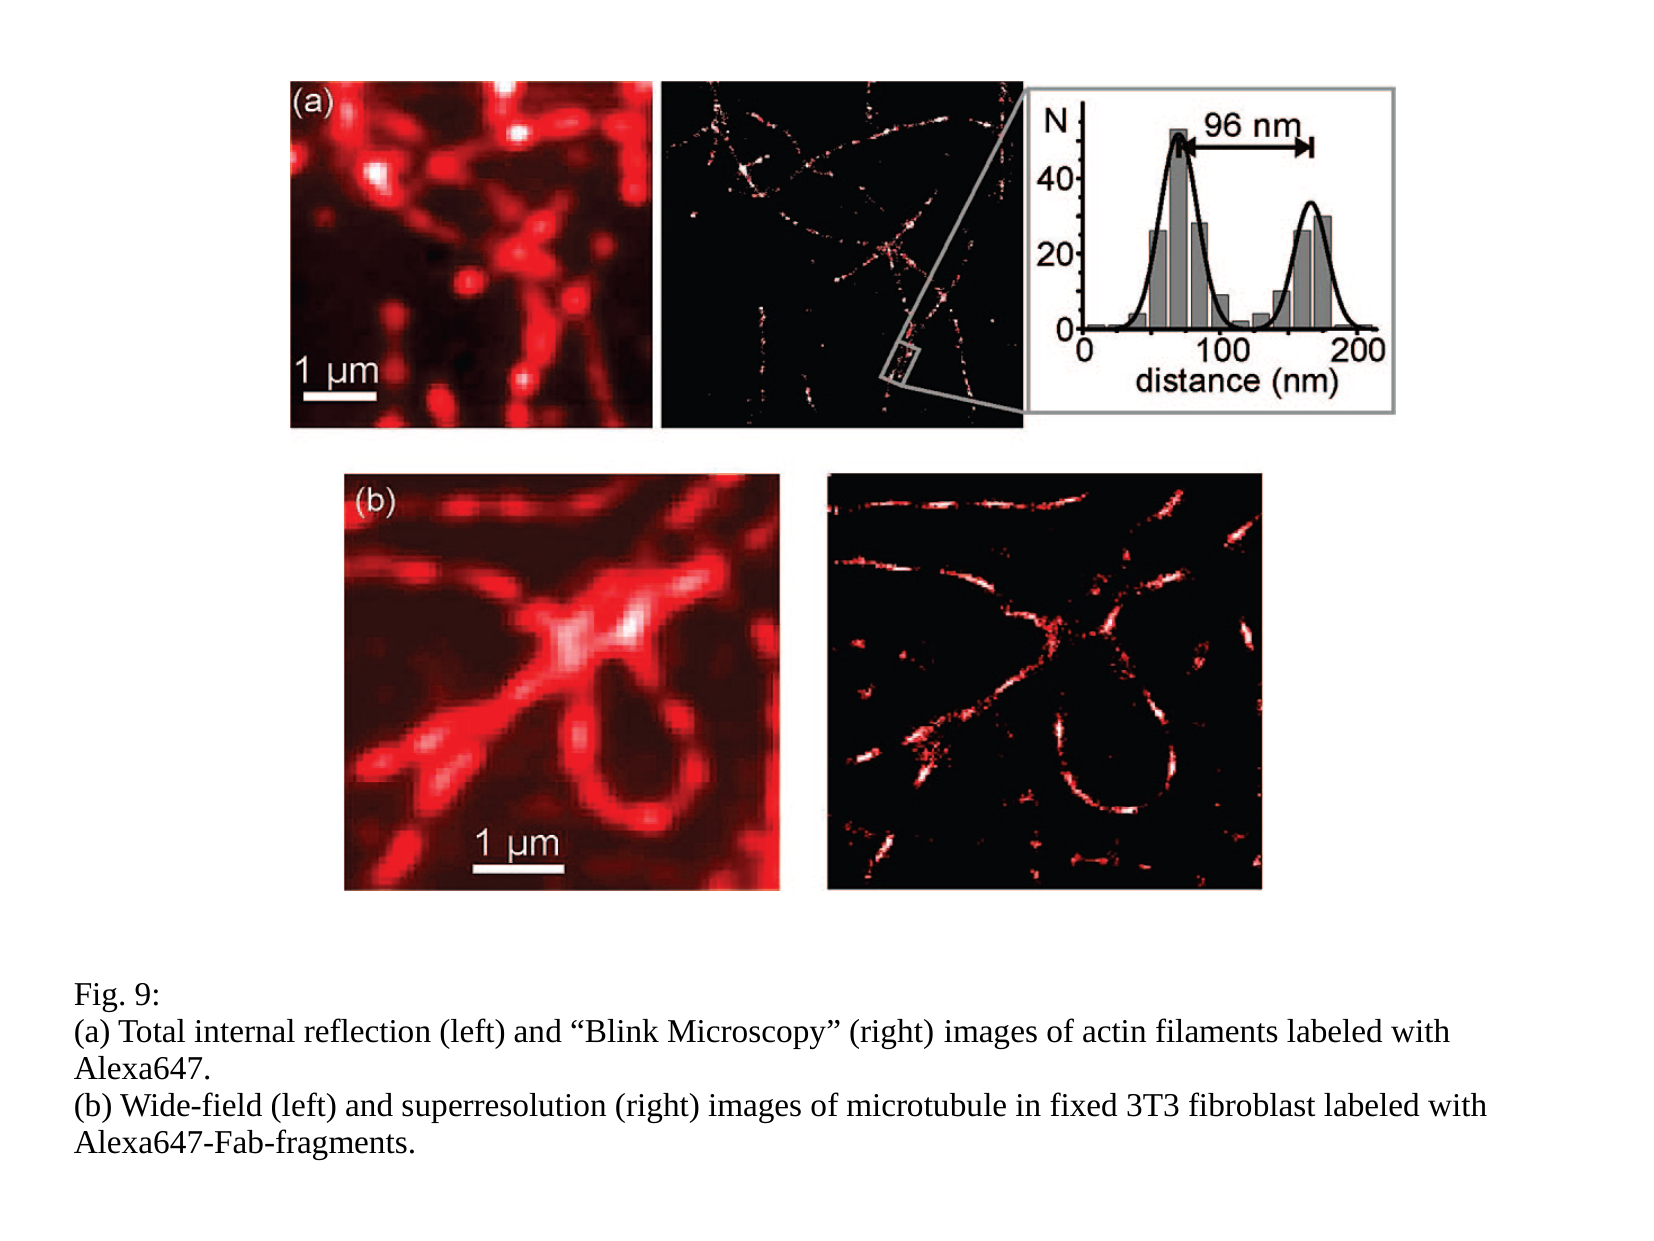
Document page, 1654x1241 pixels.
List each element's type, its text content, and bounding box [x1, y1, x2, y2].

text_box Fig. 9: (a) Total internal reflection (left) and “Blink Microscopy” (right) images of actin filaments labeled with Alexa647. (b) Wide-field (left) and superresolution (right) images of microtubule in fixed 3T3 fibroblast labeled with Alexa647-Fab-fragments. [59, 968, 1571, 1173]
picture [290, 81, 1396, 891]
